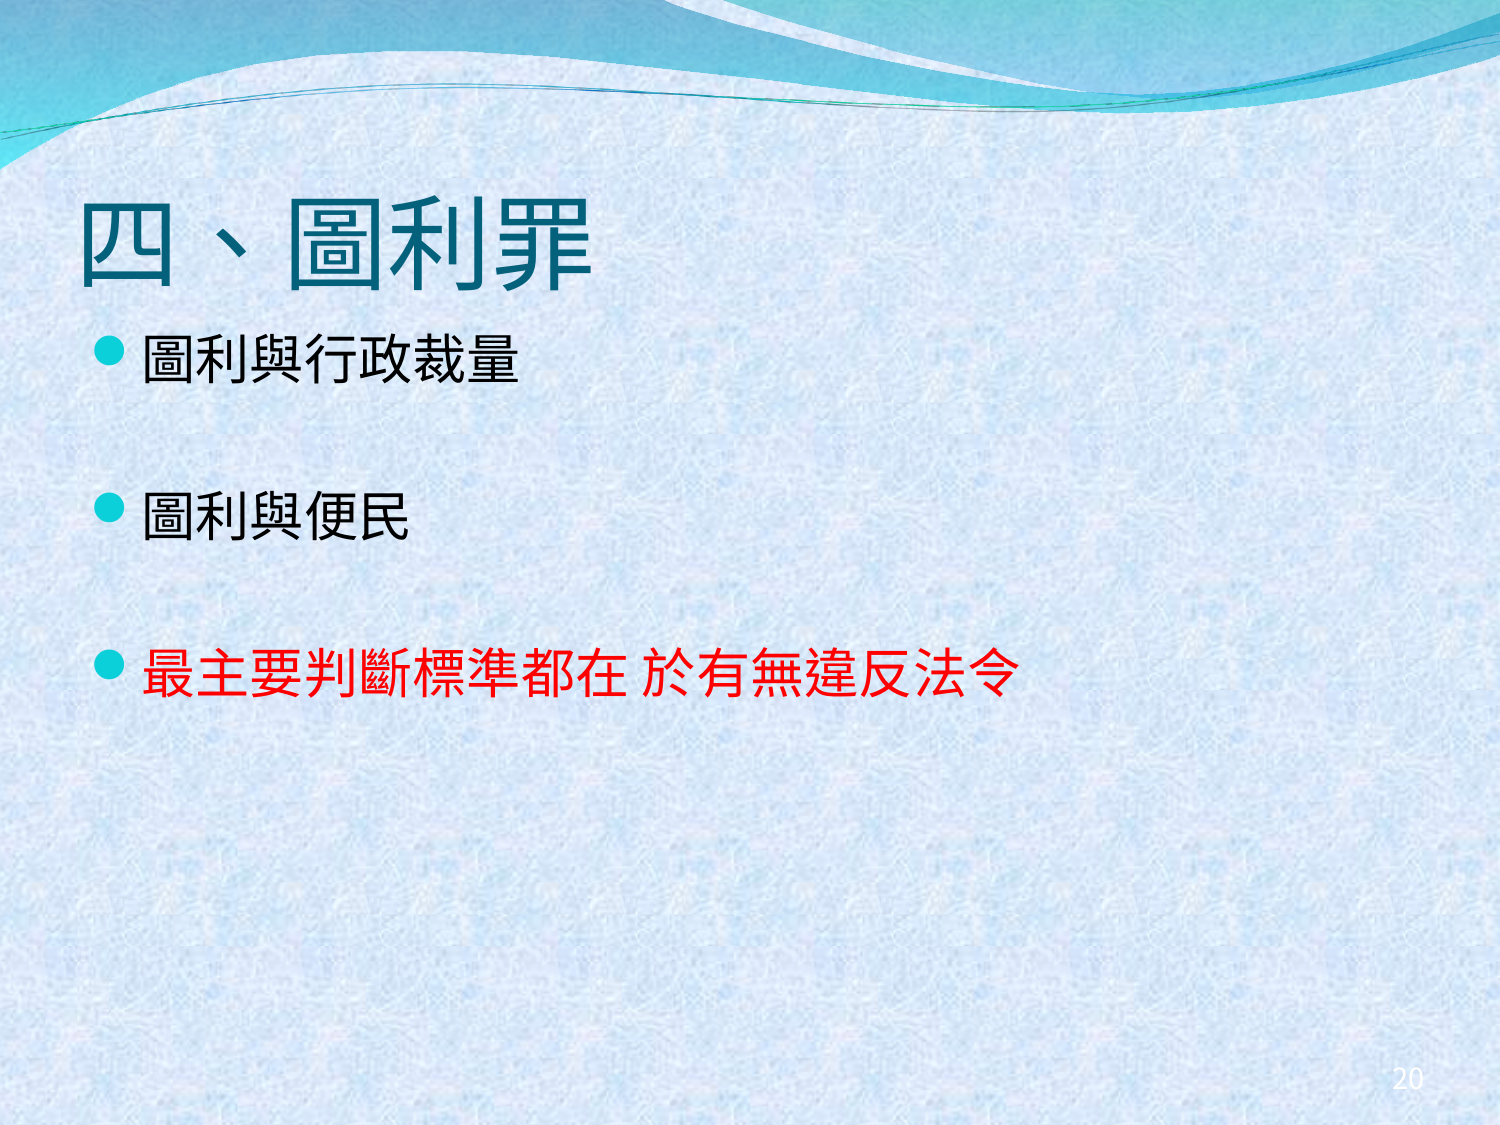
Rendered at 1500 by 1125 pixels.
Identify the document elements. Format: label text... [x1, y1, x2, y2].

list 圖利與行政裁量 圖利與便民 最主要判斷標準都在 於有無違反法令 [75, 317, 1426, 1038]
title 四、圖利罪 [75, 115, 1426, 304]
text_box <編號> [1299, 1042, 1426, 1103]
picture [0, 0, 1500, 1125]
